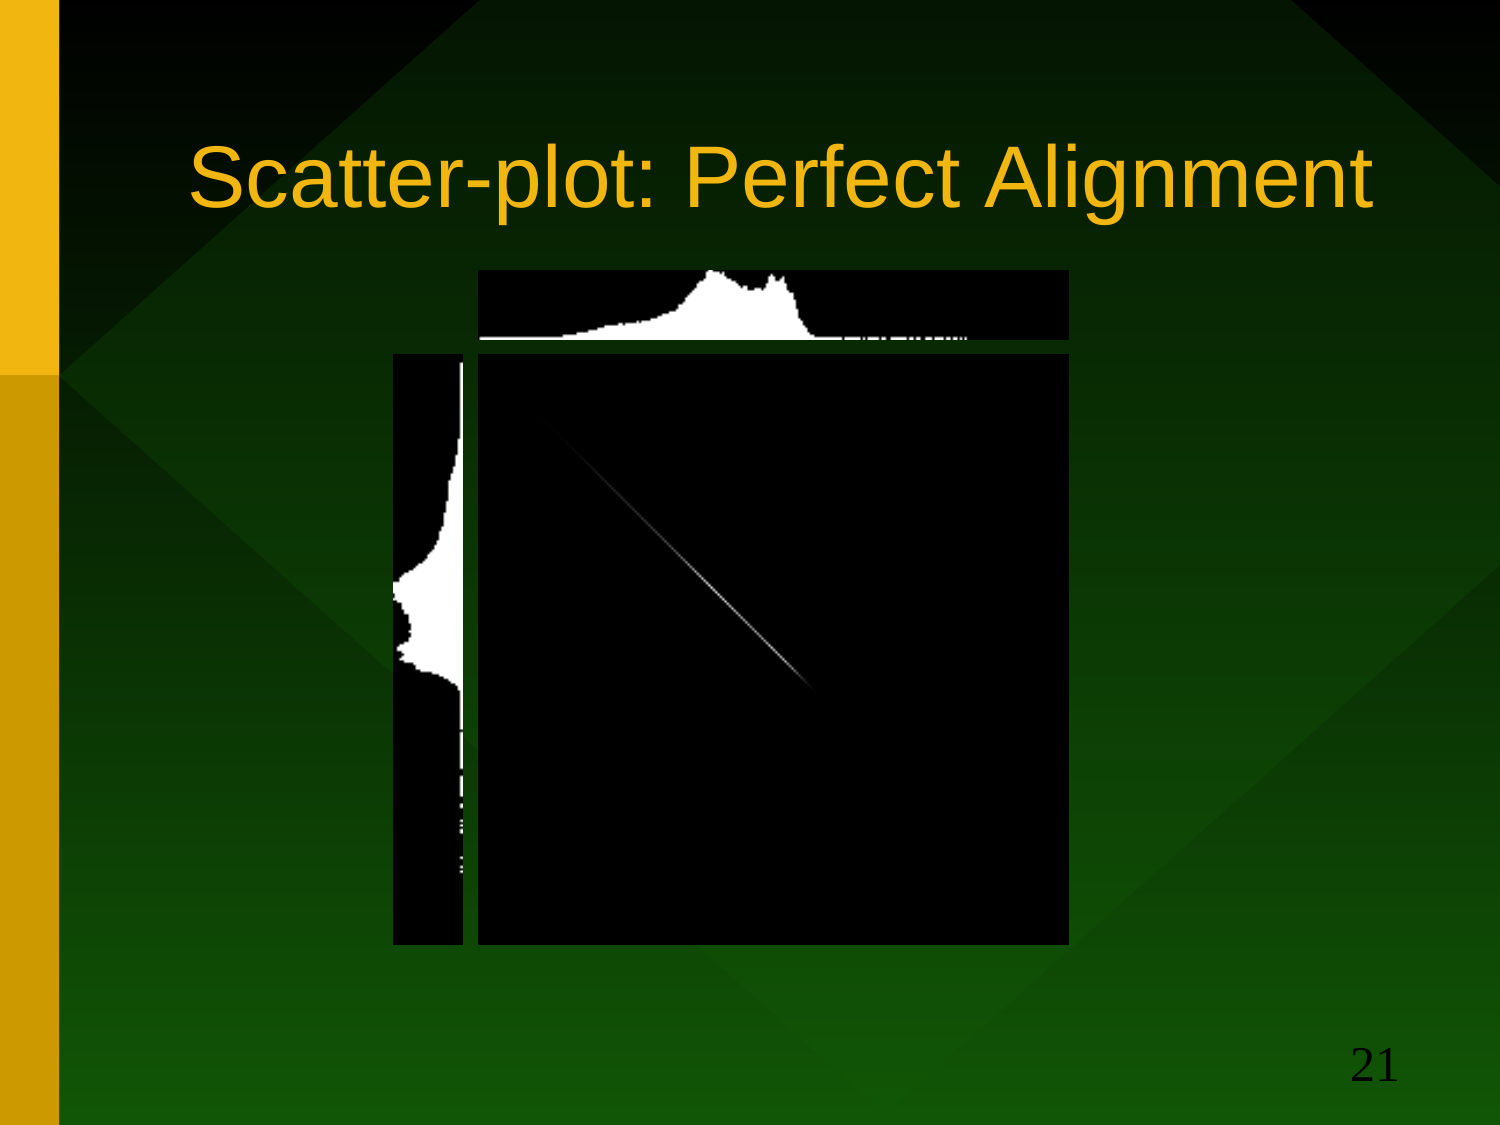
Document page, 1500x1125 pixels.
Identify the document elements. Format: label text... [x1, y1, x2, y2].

picture [478, 270, 1069, 340]
title Scatter-plot: Perfect Alignment [99, 87, 1463, 276]
picture [393, 354, 463, 945]
picture [478, 354, 1069, 945]
